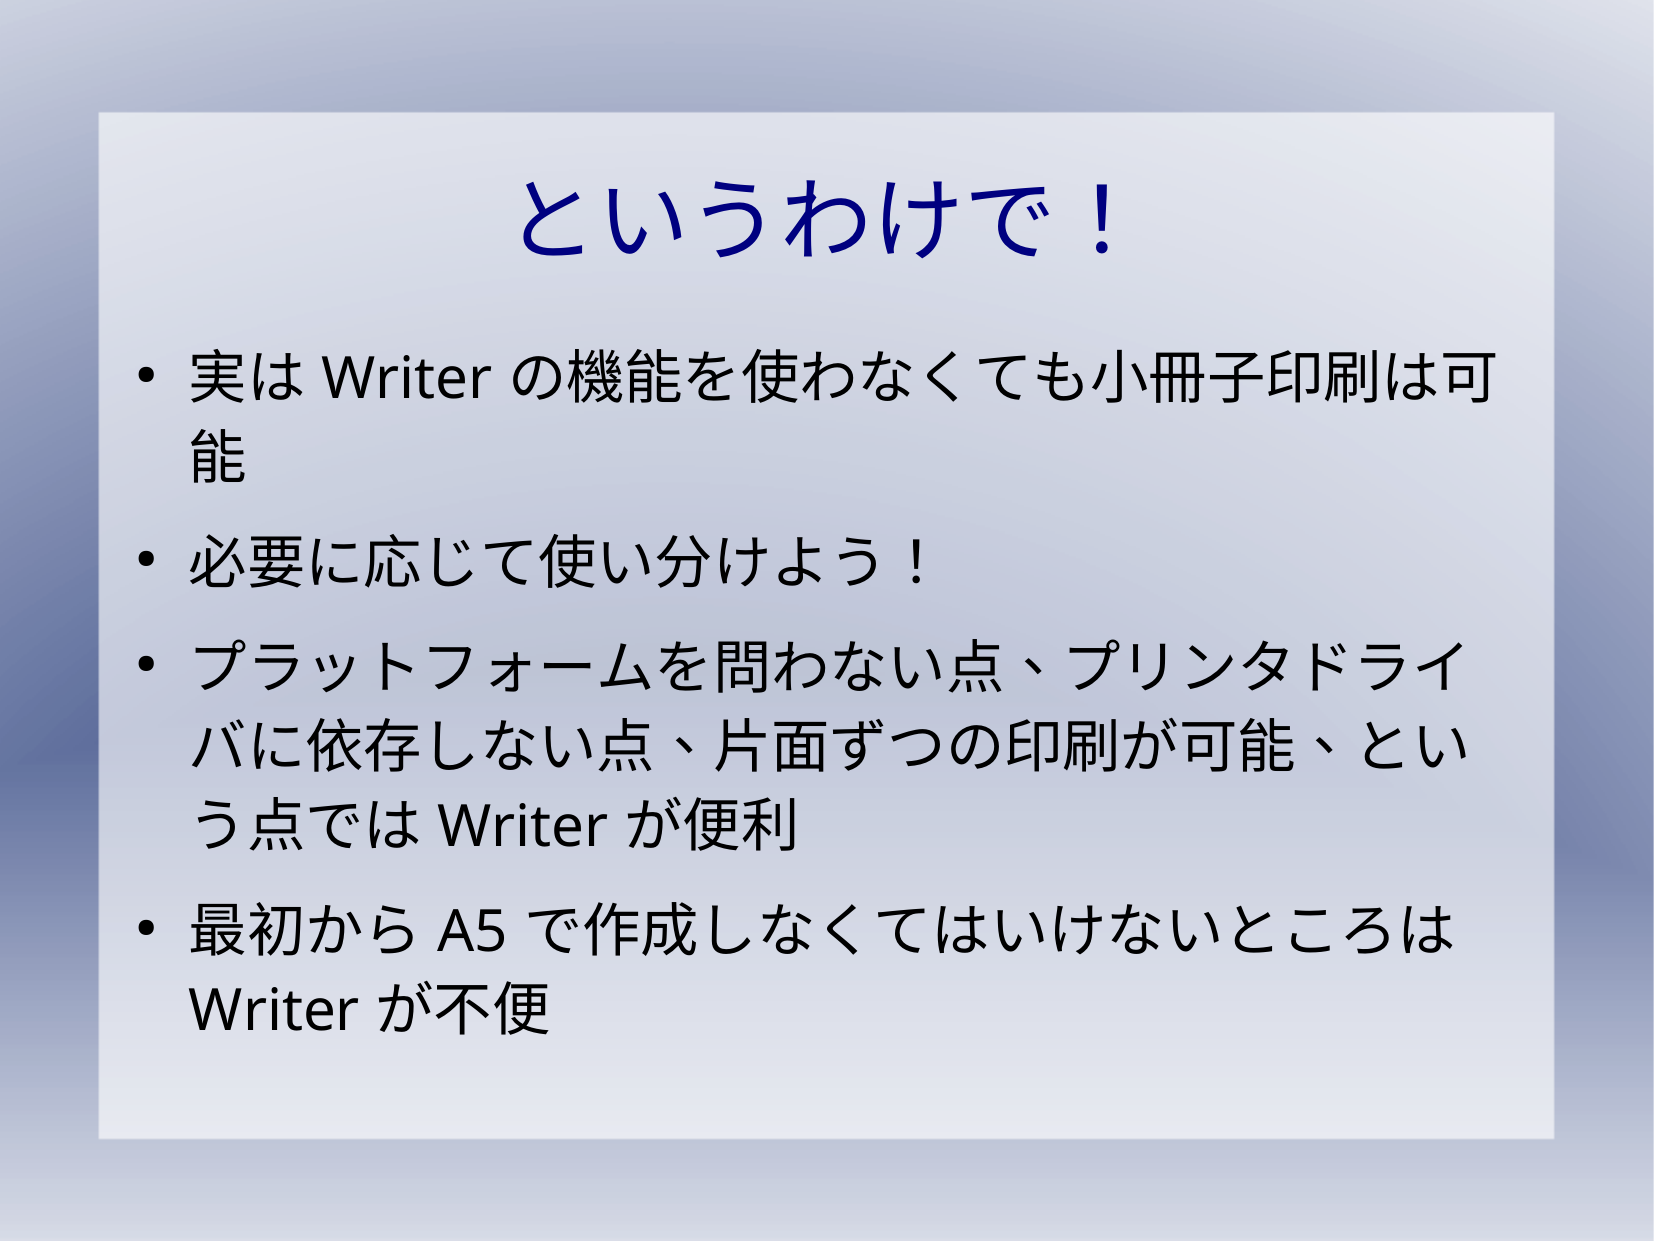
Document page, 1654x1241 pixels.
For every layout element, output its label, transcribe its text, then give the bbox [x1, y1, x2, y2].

list 実はWriterの機能を使わなくても小冊子印刷は可能 必要に応じて使い分けよう！ プラットフォームを問わない点、プリンタドライバに依存しない点、片面ずつの印刷が可能、という点ではWriterが便利 最初からA5で作成しなくてはいけないところはWriterが不便 [118, 336, 1506, 960]
picture [0, 0, 1654, 1241]
title というわけで！ [118, 114, 1536, 322]
